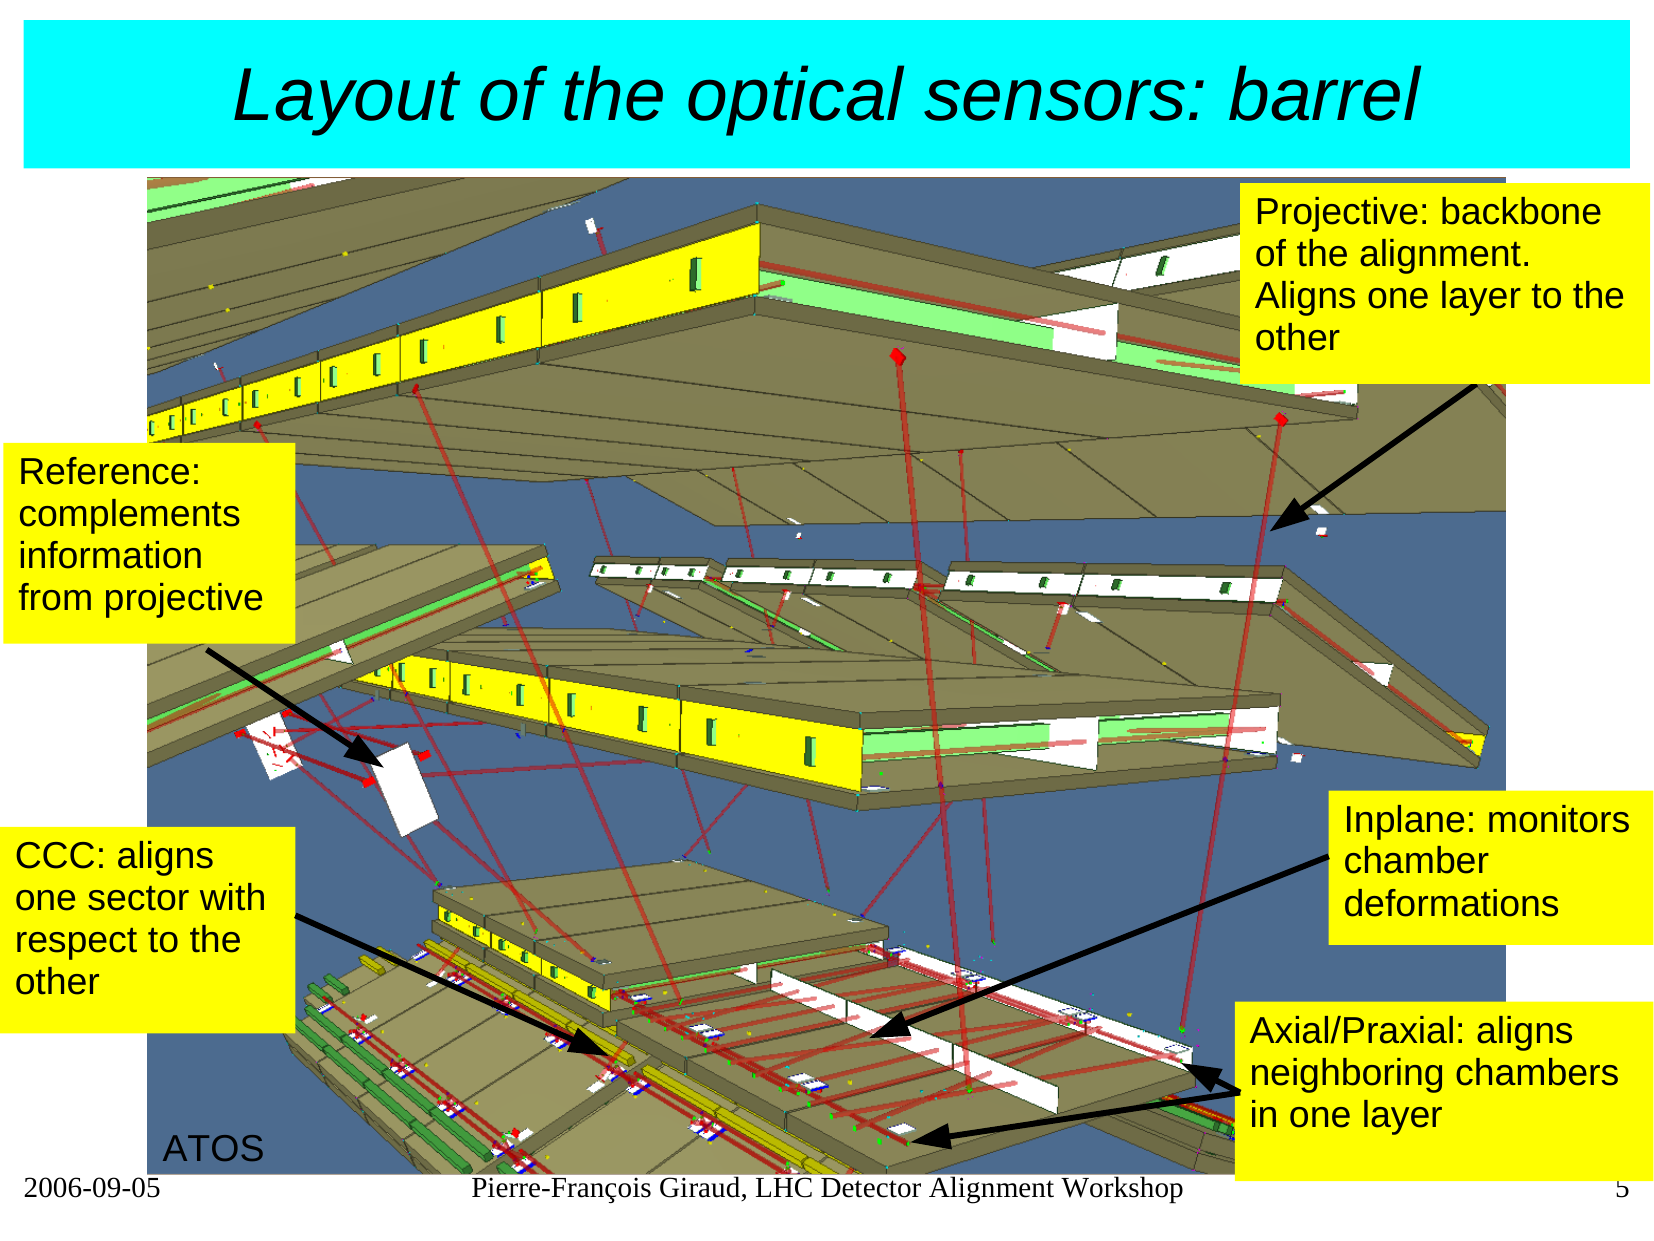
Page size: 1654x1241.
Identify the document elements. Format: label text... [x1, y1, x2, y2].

text_box CCC: aligns one sector with respect to the other [0, 826, 296, 1034]
title Layout of the optical sensors: barrel [23, 20, 1630, 169]
picture [1212, 1085, 1228, 1093]
text_box Axial/Praxial: aligns neighboring chambers in one layer [1234, 1001, 1654, 1182]
text_box Inplane: monitors chamber deformations [1328, 790, 1654, 945]
text_box Projective: backbone of the alignment. Aligns one layer to the other [1240, 183, 1651, 384]
picture [147, 177, 1506, 1175]
text_box ATOS [147, 1119, 280, 1182]
text_box Reference: complements information from projective [3, 442, 296, 644]
